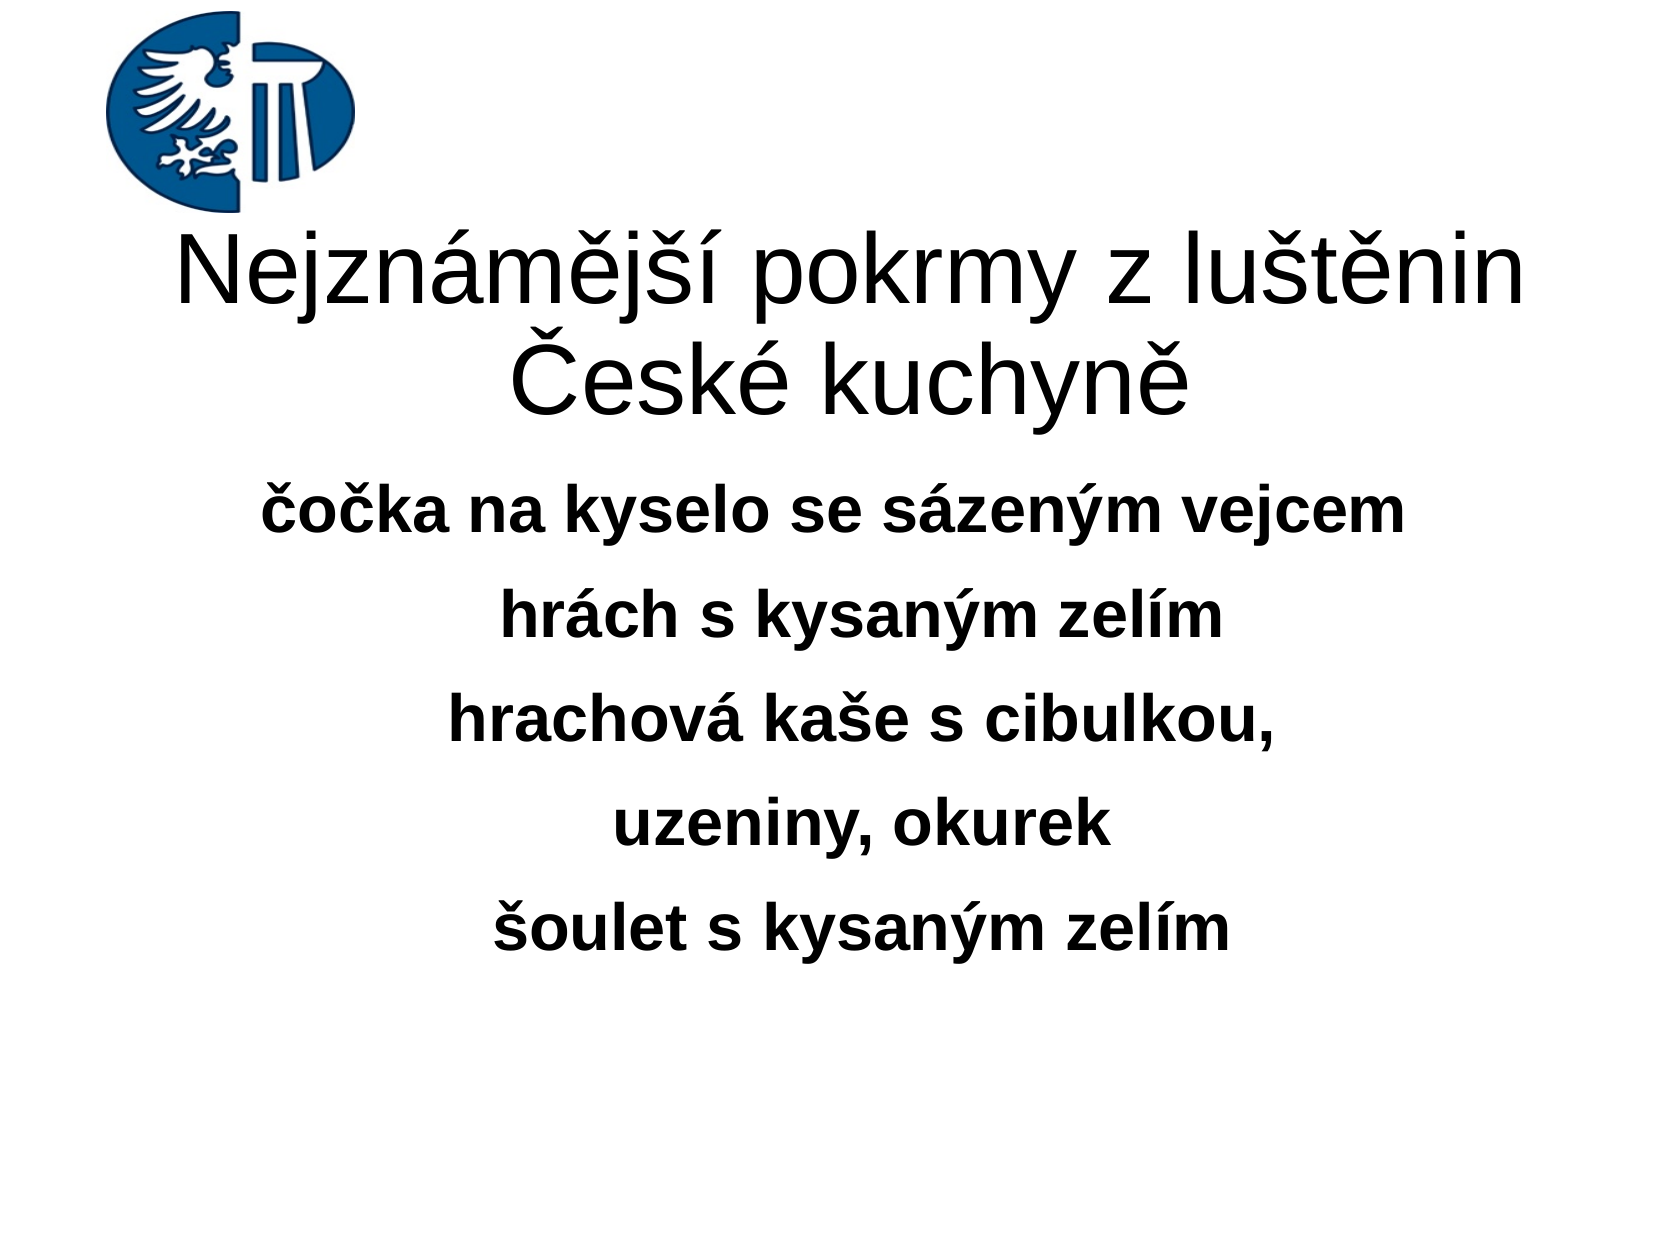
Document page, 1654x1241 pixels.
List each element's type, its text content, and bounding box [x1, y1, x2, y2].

title Nejznámější pokrmy z luštěnin České kuchyně [106, 212, 1595, 548]
picture [106, 11, 355, 212]
list čočka na kyselo se sázeným vejcem hrách s kysaným zelím hrachová kaše s cibulkou, uzeniny, okurek šoulet s kysaným zelím [118, 472, 1607, 1192]
